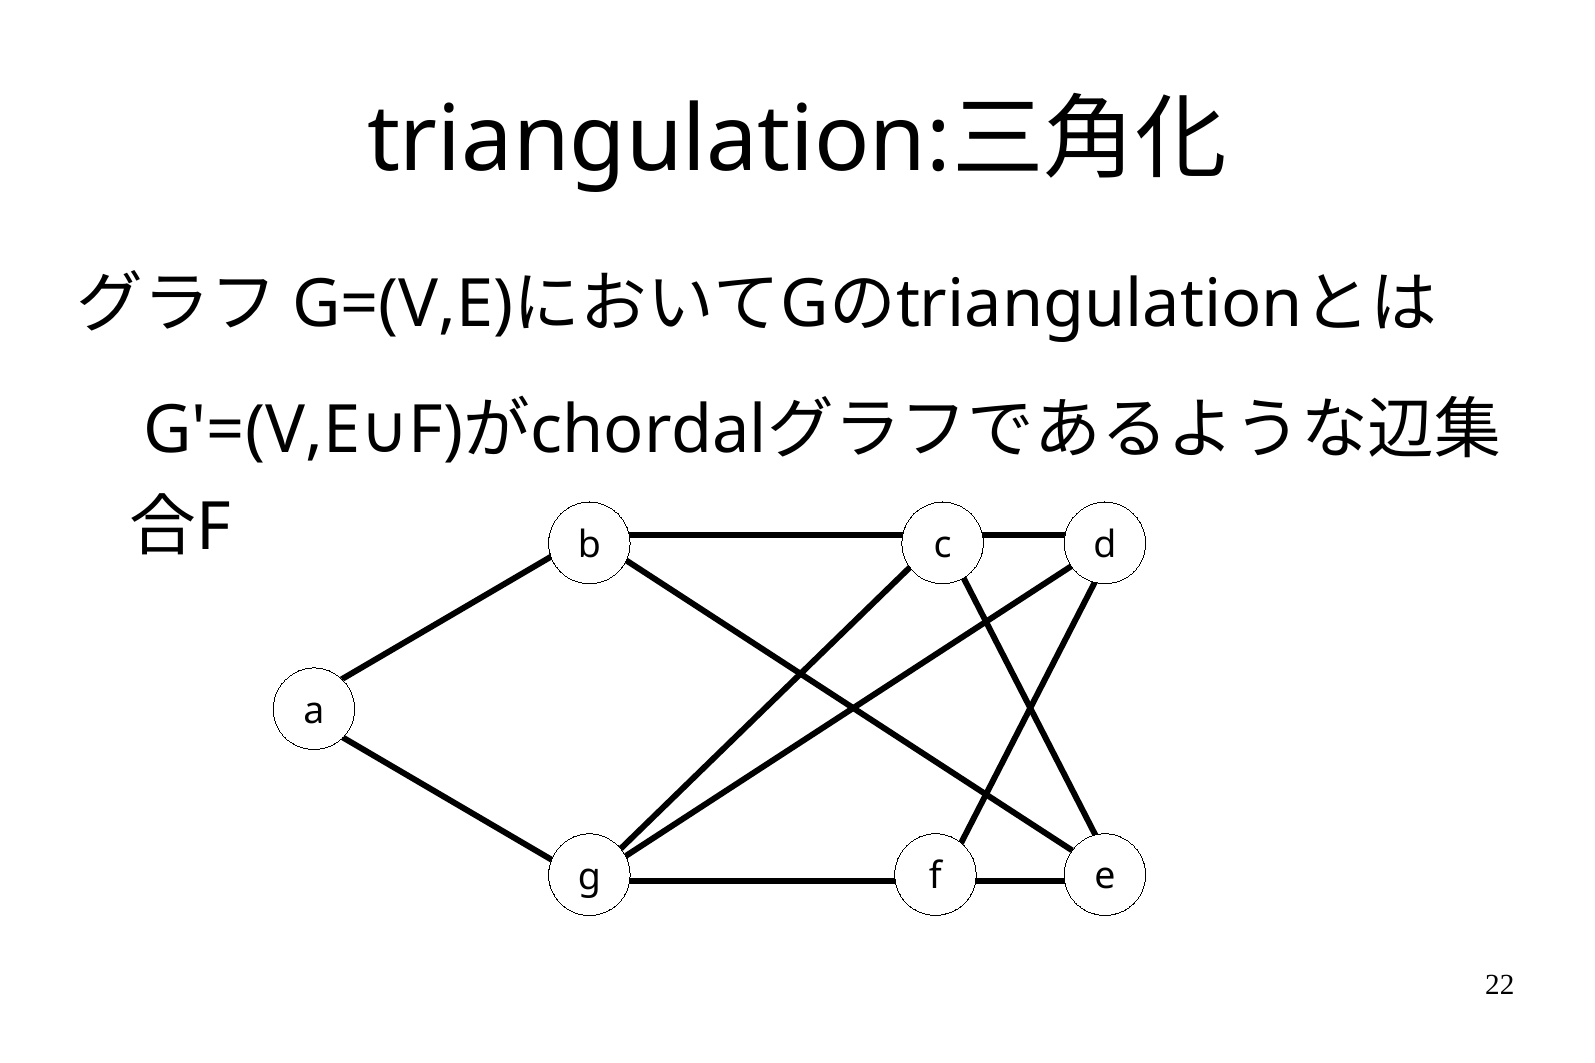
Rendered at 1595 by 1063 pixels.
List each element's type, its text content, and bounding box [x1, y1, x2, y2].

text_box c [901, 501, 984, 584]
text_box g [548, 833, 631, 916]
text_box f [894, 833, 977, 916]
title triangulation:三角化 [79, 42, 1515, 220]
list グラフ G=(V,E)においてGのtriangulationとは G'=(V,E∪F)がchordalグラフであるような辺集合F [59, 248, 1536, 936]
text_box d [1064, 501, 1146, 584]
text_box b [548, 501, 631, 584]
text_box e [1064, 833, 1146, 916]
text_box a [273, 667, 355, 750]
